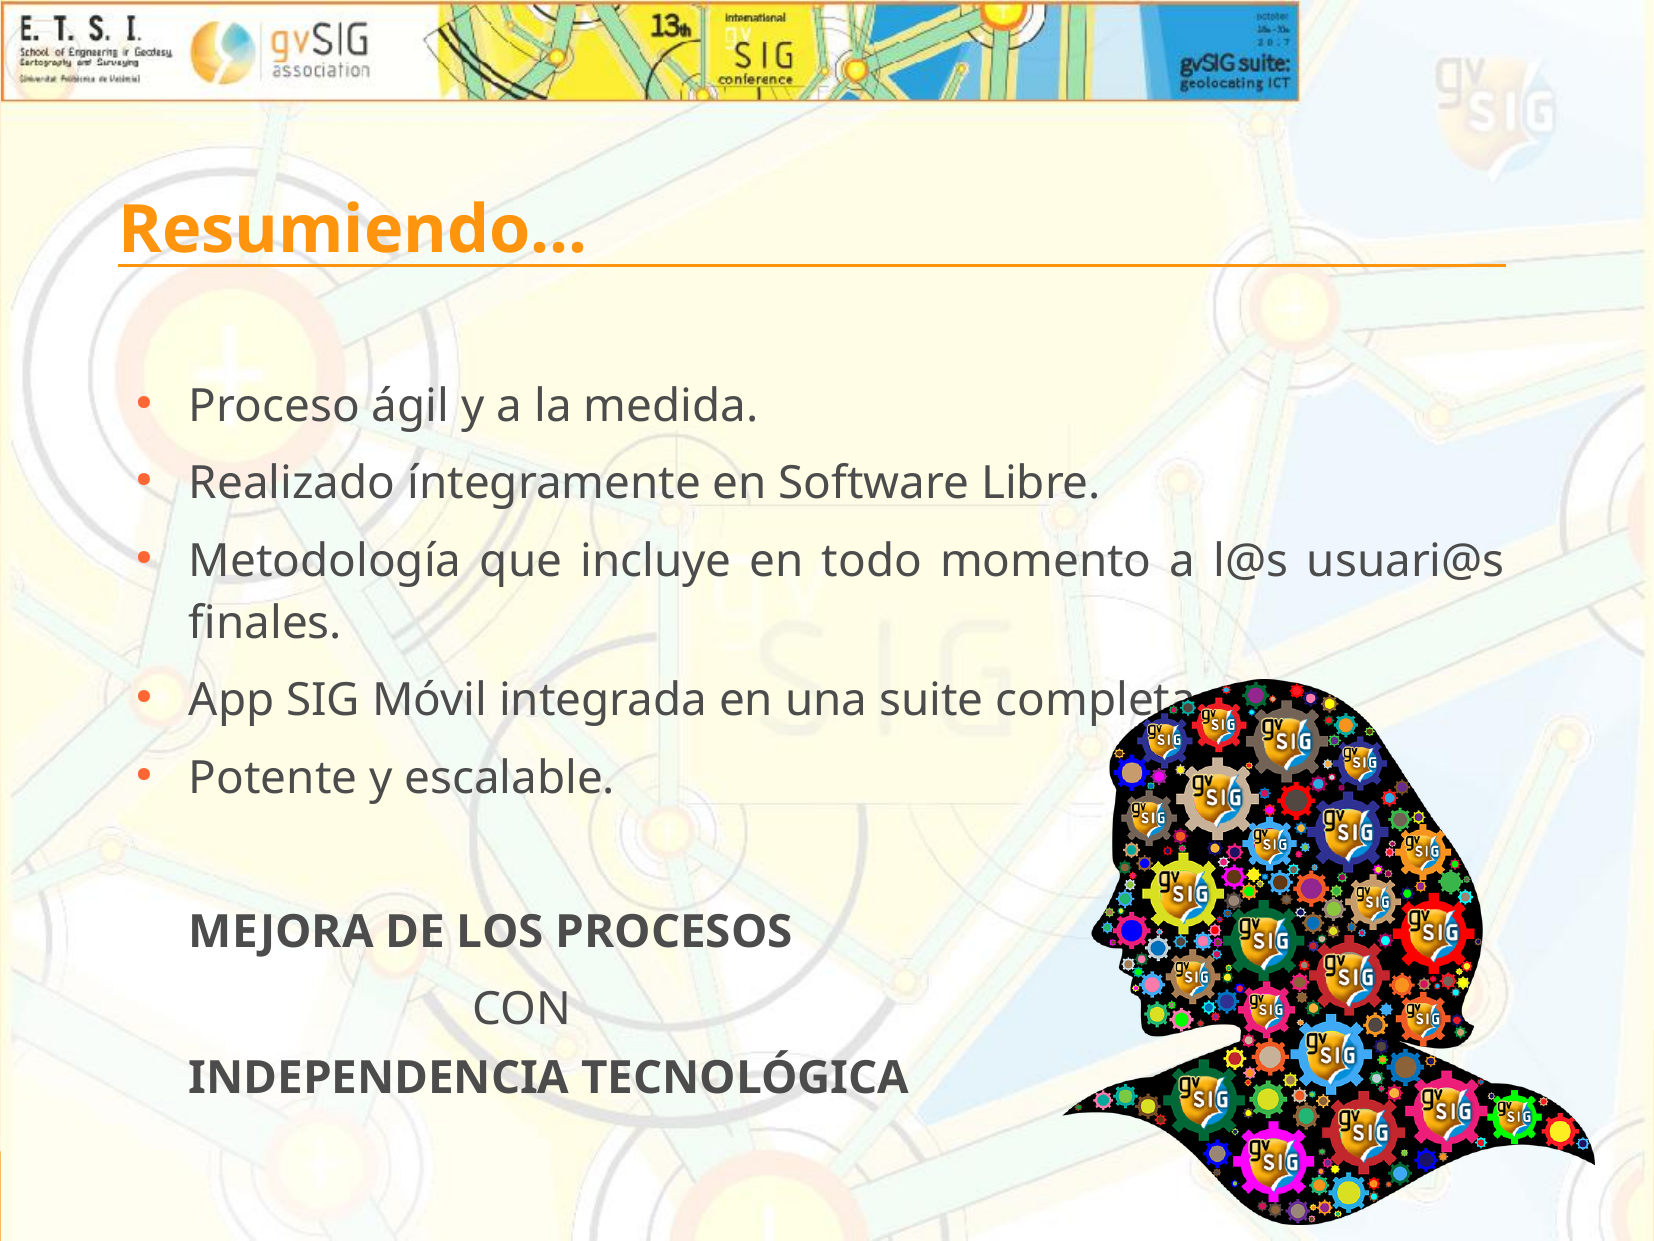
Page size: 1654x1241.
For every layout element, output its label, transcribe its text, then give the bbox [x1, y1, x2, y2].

picture [0, 0, 1654, 1241]
title Resumiendo... [118, 177, 1607, 276]
list Proceso ágil y a la medida. Realizado íntegramente en Software Libre. Metodología que incluye en todo momento a l@s usuari@s finales. App SIG Móvil integrada en una suite completa. Potente y escalable. MEJORA DE LOS PROCESOS CON INDEPENDENCIA TECNOLÓGICA [118, 295, 1506, 1002]
